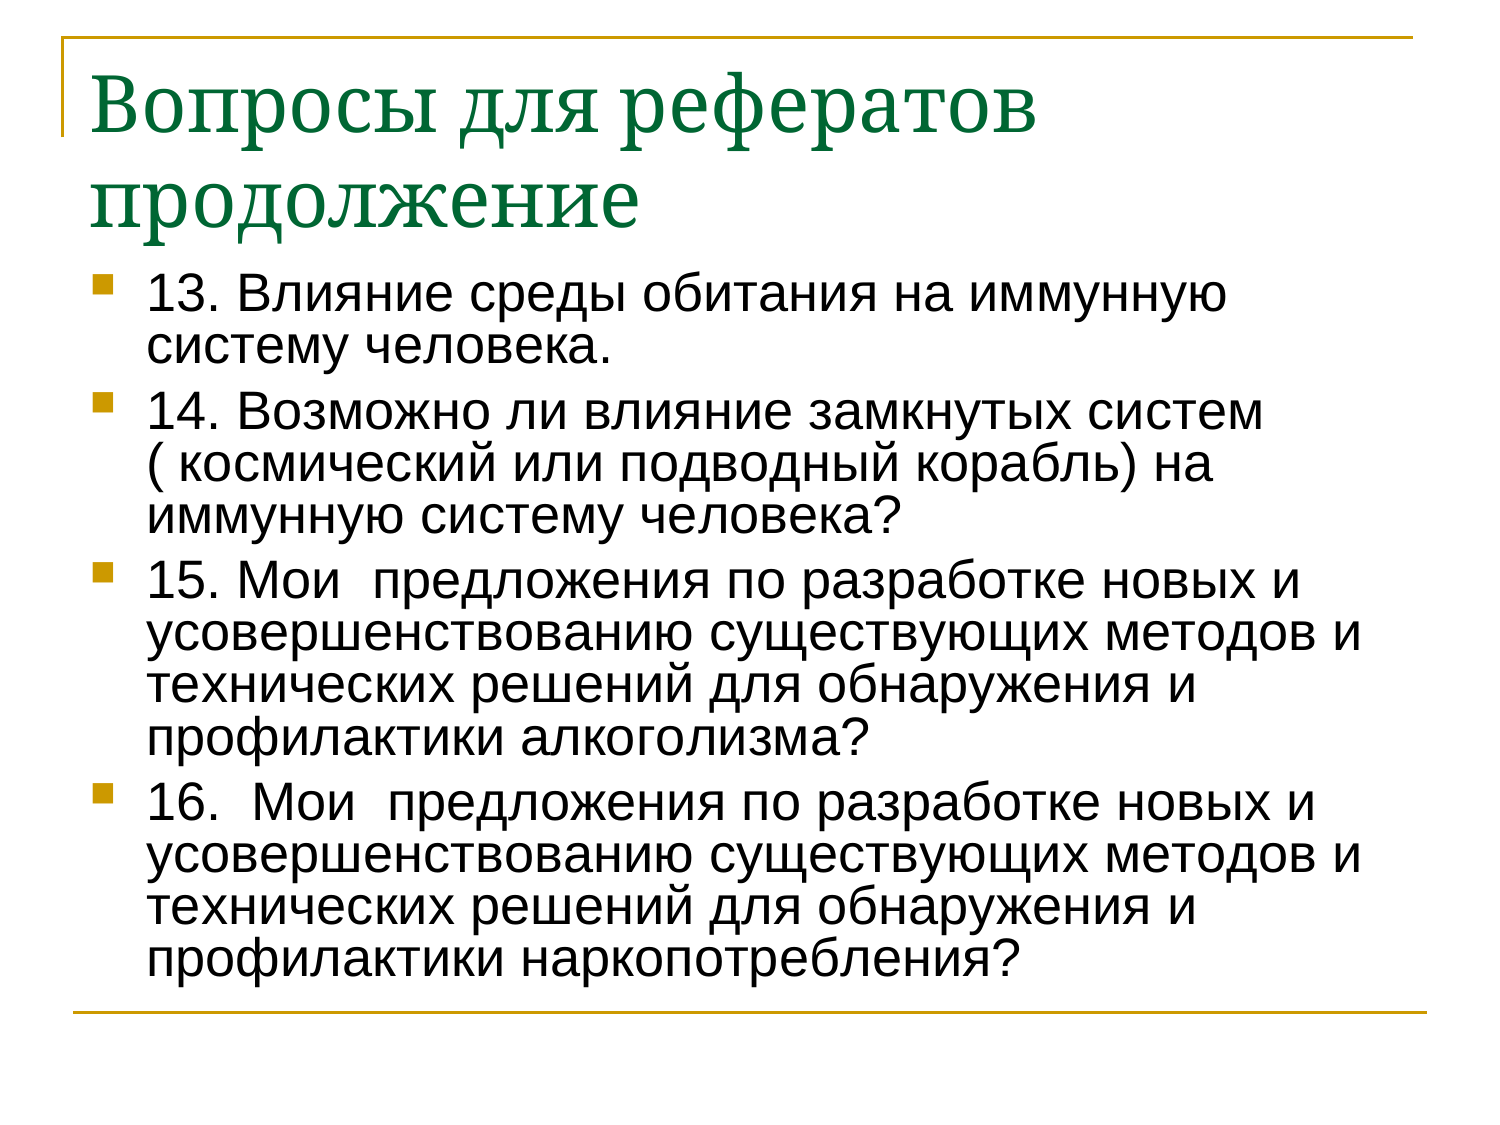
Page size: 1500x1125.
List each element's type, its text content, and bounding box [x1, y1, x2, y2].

list 13. Влияние среды обитания на иммунную систему человека. 14. Возможно ли влияние замкнутых систем ( космический или подводный корабль) на иммунную систему человека? 15. Мои предложения по разработке новых и усовершенствованию существующих методов и технических решений для обнаружения и профилактики алкоголизма? 16. Мои предложения по разработке новых и усовершенствованию существующих методов и технических решений для обнаружения и профилактики наркопотребления? [75, 262, 1426, 1006]
title Вопросы для рефератов продолжение [75, 45, 1426, 252]
